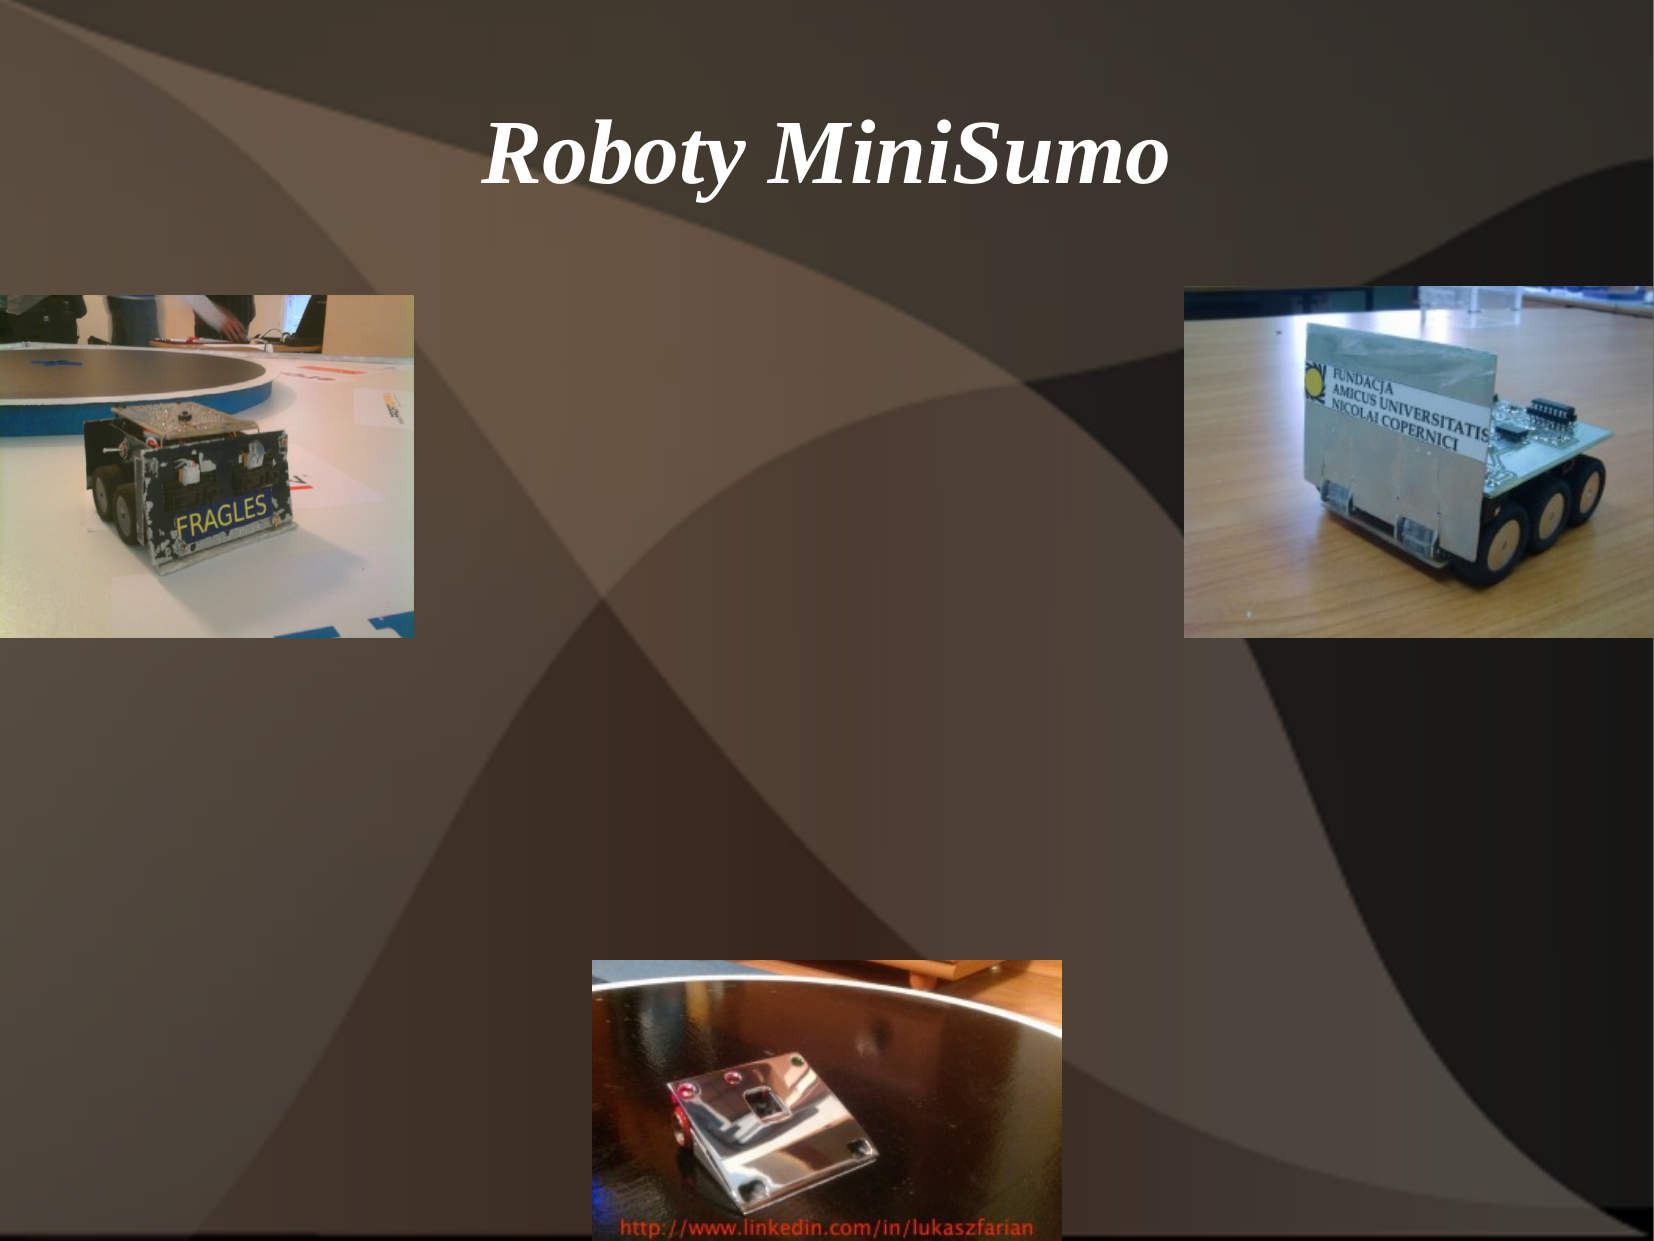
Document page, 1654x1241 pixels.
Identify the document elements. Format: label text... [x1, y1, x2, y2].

title Roboty MiniSumo [82, 49, 1571, 257]
picture [0, 0, 1654, 1241]
